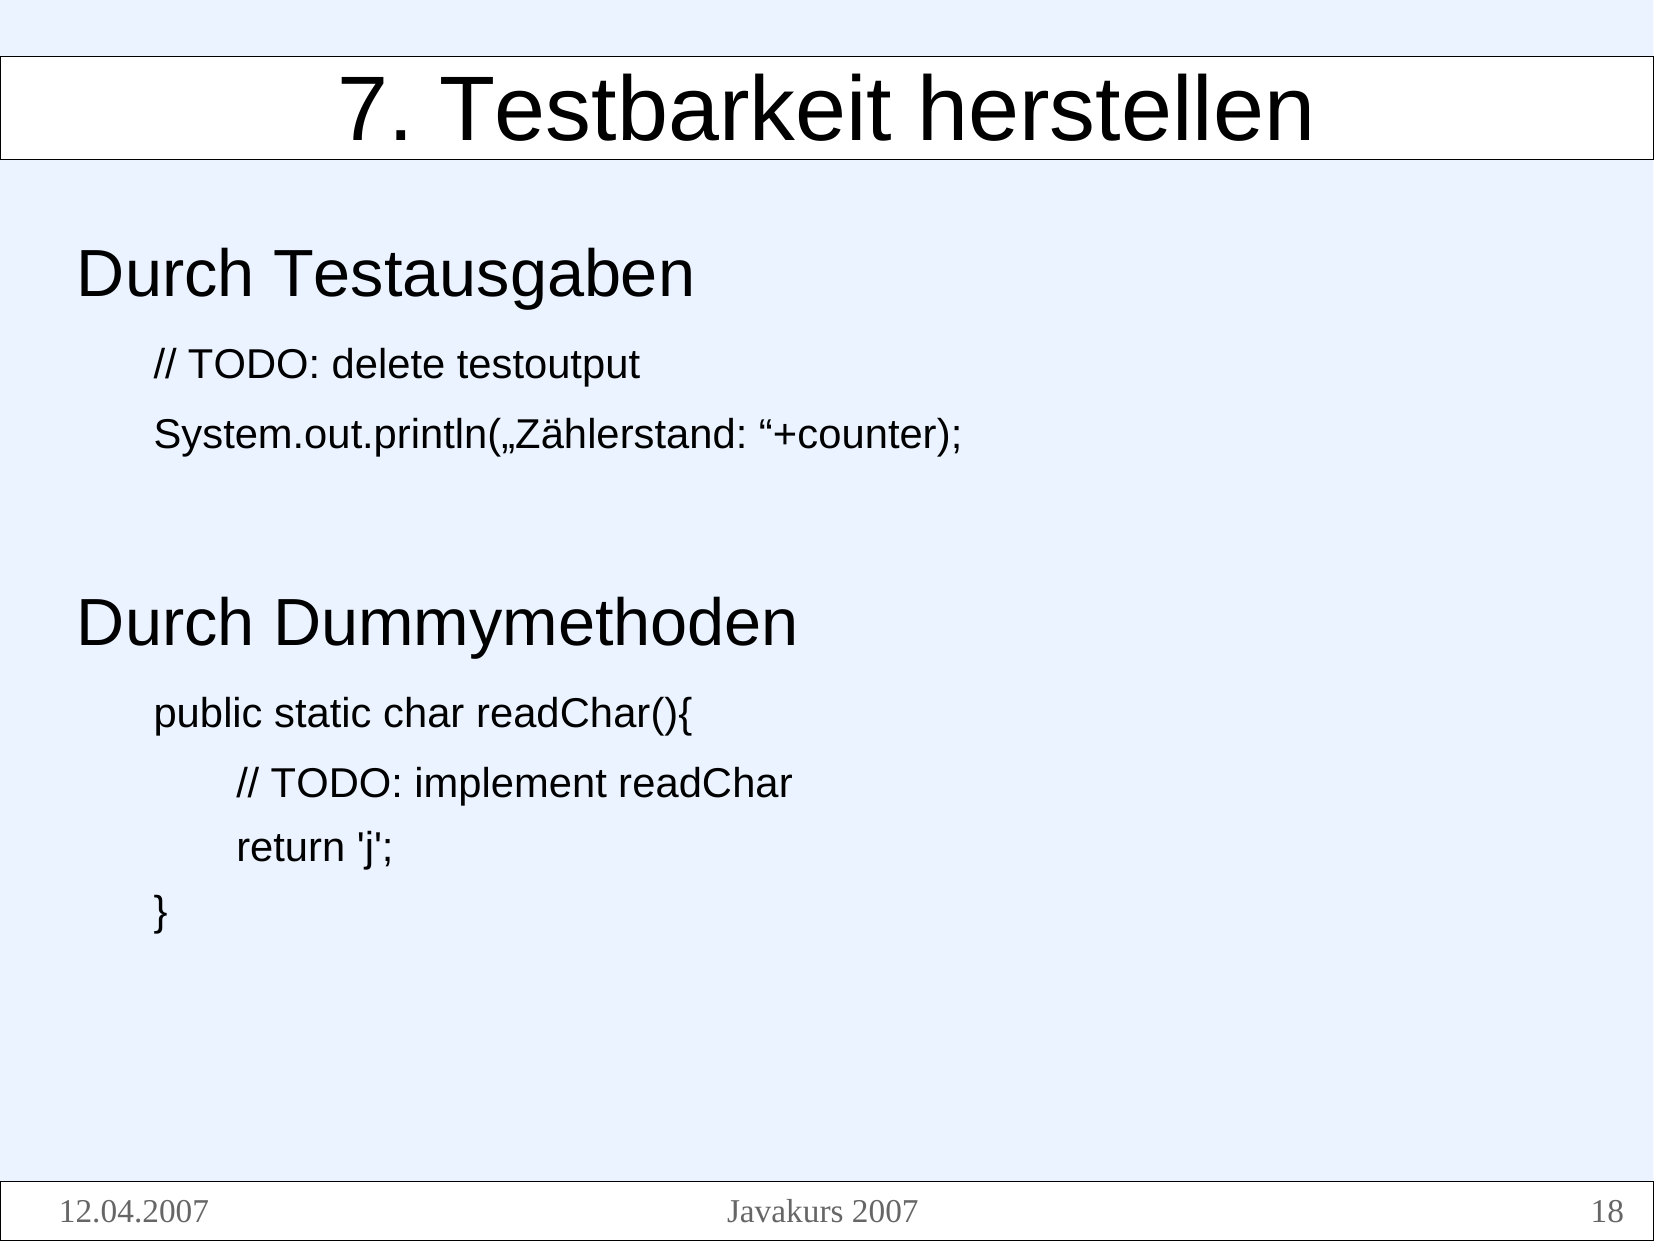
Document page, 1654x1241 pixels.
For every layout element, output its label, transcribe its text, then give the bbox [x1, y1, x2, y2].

list Durch Testausgaben // TODO: delete testoutput System.out.println(„Zählerstand: “+counter); Durch Dummymethoden public static char readChar(){ // TODO: implement readChar return 'j'; } [59, 236, 1595, 1152]
title 7. Testbarkeit herstellen [0, 56, 1654, 160]
